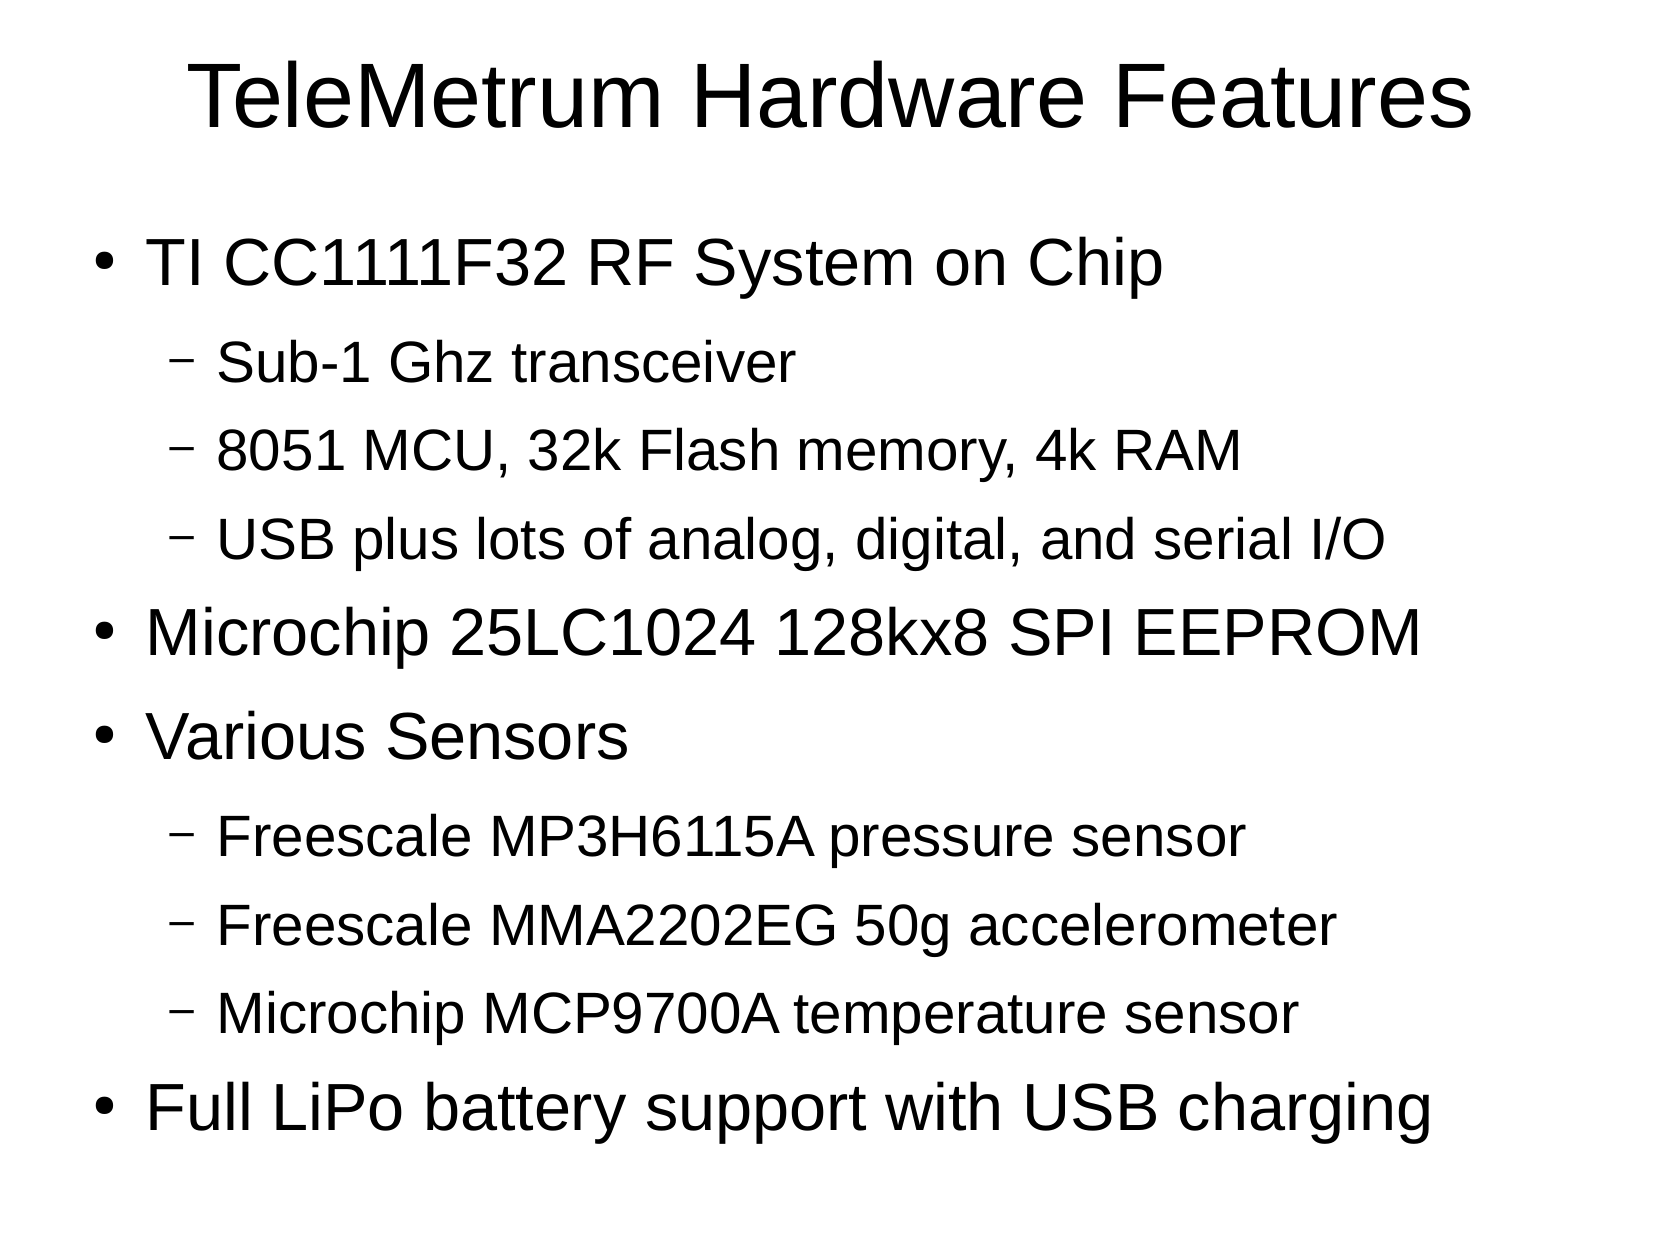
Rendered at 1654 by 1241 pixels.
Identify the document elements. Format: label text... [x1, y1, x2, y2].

list TI CC1111F32 RF System on Chip Sub-1 Ghz transceiver 8051 MCU, 32k Flash memory, 4k RAM USB plus lots of analog, digital, and serial I/O Microchip 25LC1024 128kx8 SPI EEPROM Various Sensors Freescale MP3H6115A pressure sensor Freescale MMA2202EG 50g accelerometer Microchip MCP9700A temperature sensor Full LiPo battery support with USB charging [75, 225, 1564, 1145]
title TeleMetrum Hardware Features [86, 0, 1576, 193]
